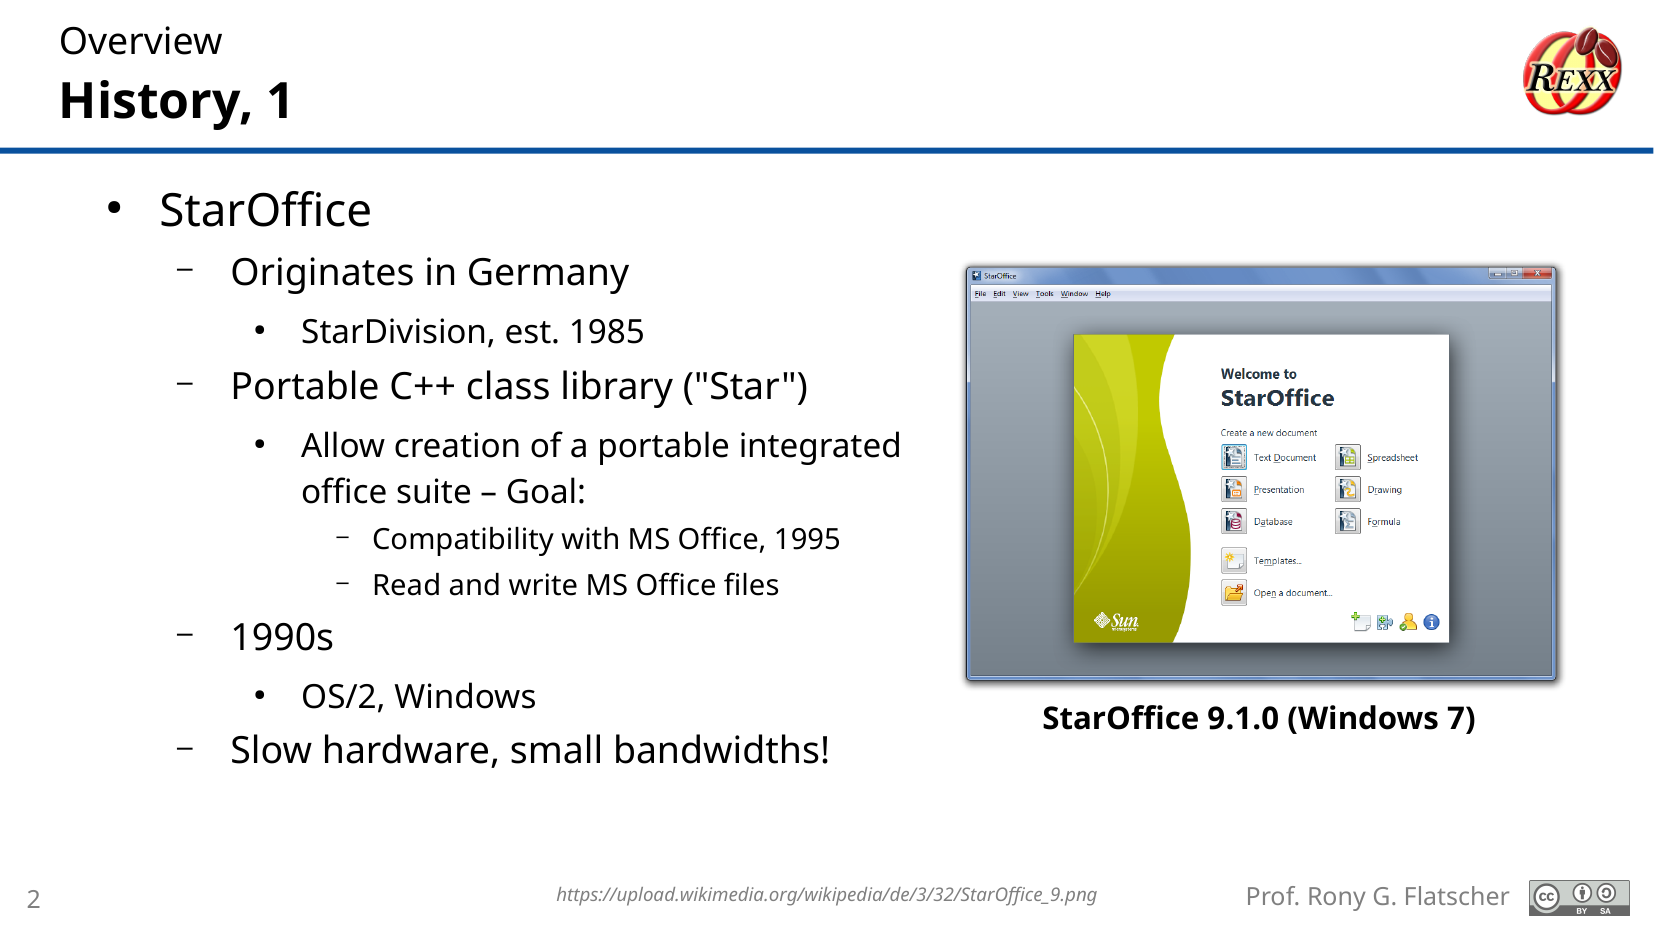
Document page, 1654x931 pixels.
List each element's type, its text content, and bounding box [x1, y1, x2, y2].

list StarOffice Originates in Germany StarDivision, est. 1985 Portable C++ class library ("Star") Allow creation of a portable integrated office suite – Goal: Compatibility with MS Office, 1995 Read and write MS Office files 1990s OS/2, Windows Slow hardware, small bandwidths! [88, 177, 916, 857]
picture [958, 259, 1567, 692]
text_box StarOffice 9.1.0 (Windows 7) [1027, 689, 1501, 745]
text_box https://upload.wikimedia.org/wikipedia/de/3/32/StarOffice_9.png [0, 874, 1654, 922]
title Overview History, 1 [0, 0, 1625, 148]
